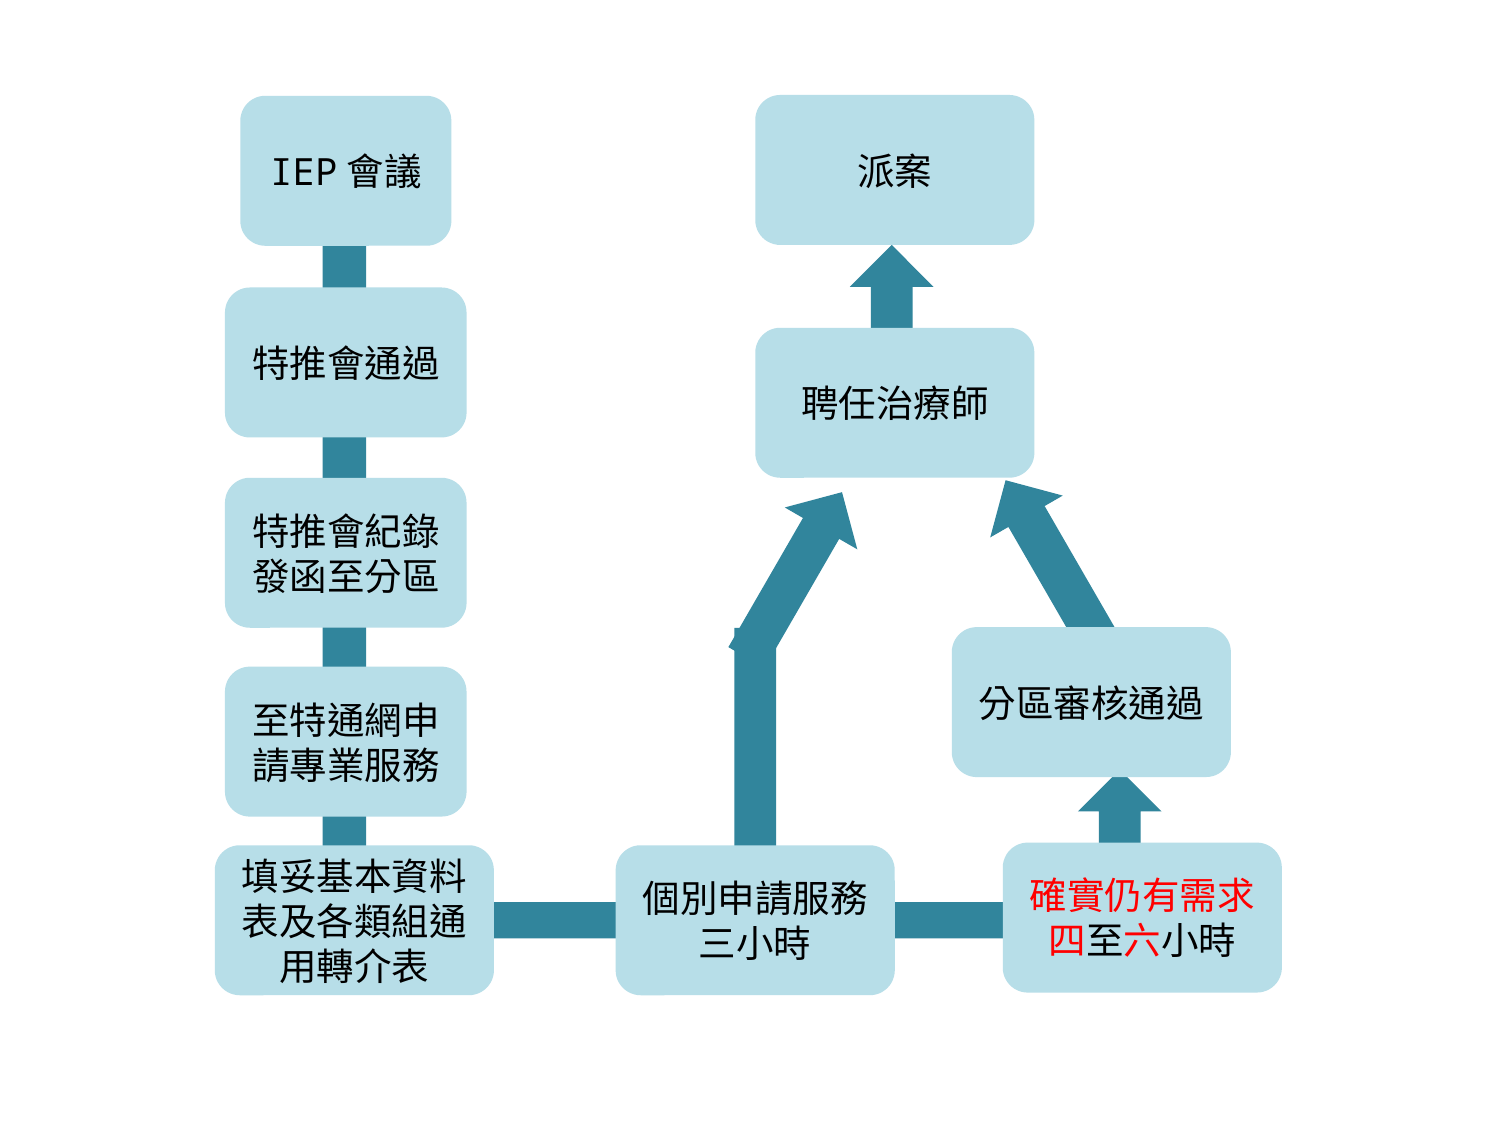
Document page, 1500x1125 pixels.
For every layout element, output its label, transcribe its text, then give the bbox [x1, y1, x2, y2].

text_box [990, 480, 1115, 627]
text_box [895, 902, 1002, 939]
text_box 派案 [755, 94, 1035, 245]
text_box [1077, 778, 1162, 842]
text_box [322, 246, 367, 287]
text_box [322, 438, 367, 477]
text_box 特推會通過 [224, 287, 467, 438]
text_box 填妥基本資料表及各類組通用轉介表 [214, 845, 494, 996]
text_box [728, 492, 858, 845]
text_box 特推會紀錄發函至分區 [224, 477, 467, 628]
text_box 確實仍有需求 四至六小時 [1002, 842, 1282, 993]
text_box [322, 817, 367, 845]
text_box 聘任治療師 [755, 327, 1035, 478]
text_box 分區審核通過 [951, 627, 1231, 778]
text_box 個別申請服務三小時 [615, 845, 895, 996]
text_box [494, 902, 615, 939]
text_box IEP會議 [240, 95, 452, 246]
text_box [849, 245, 934, 327]
text_box 至特通網申請專業服務 [224, 666, 467, 817]
text_box [322, 628, 367, 666]
